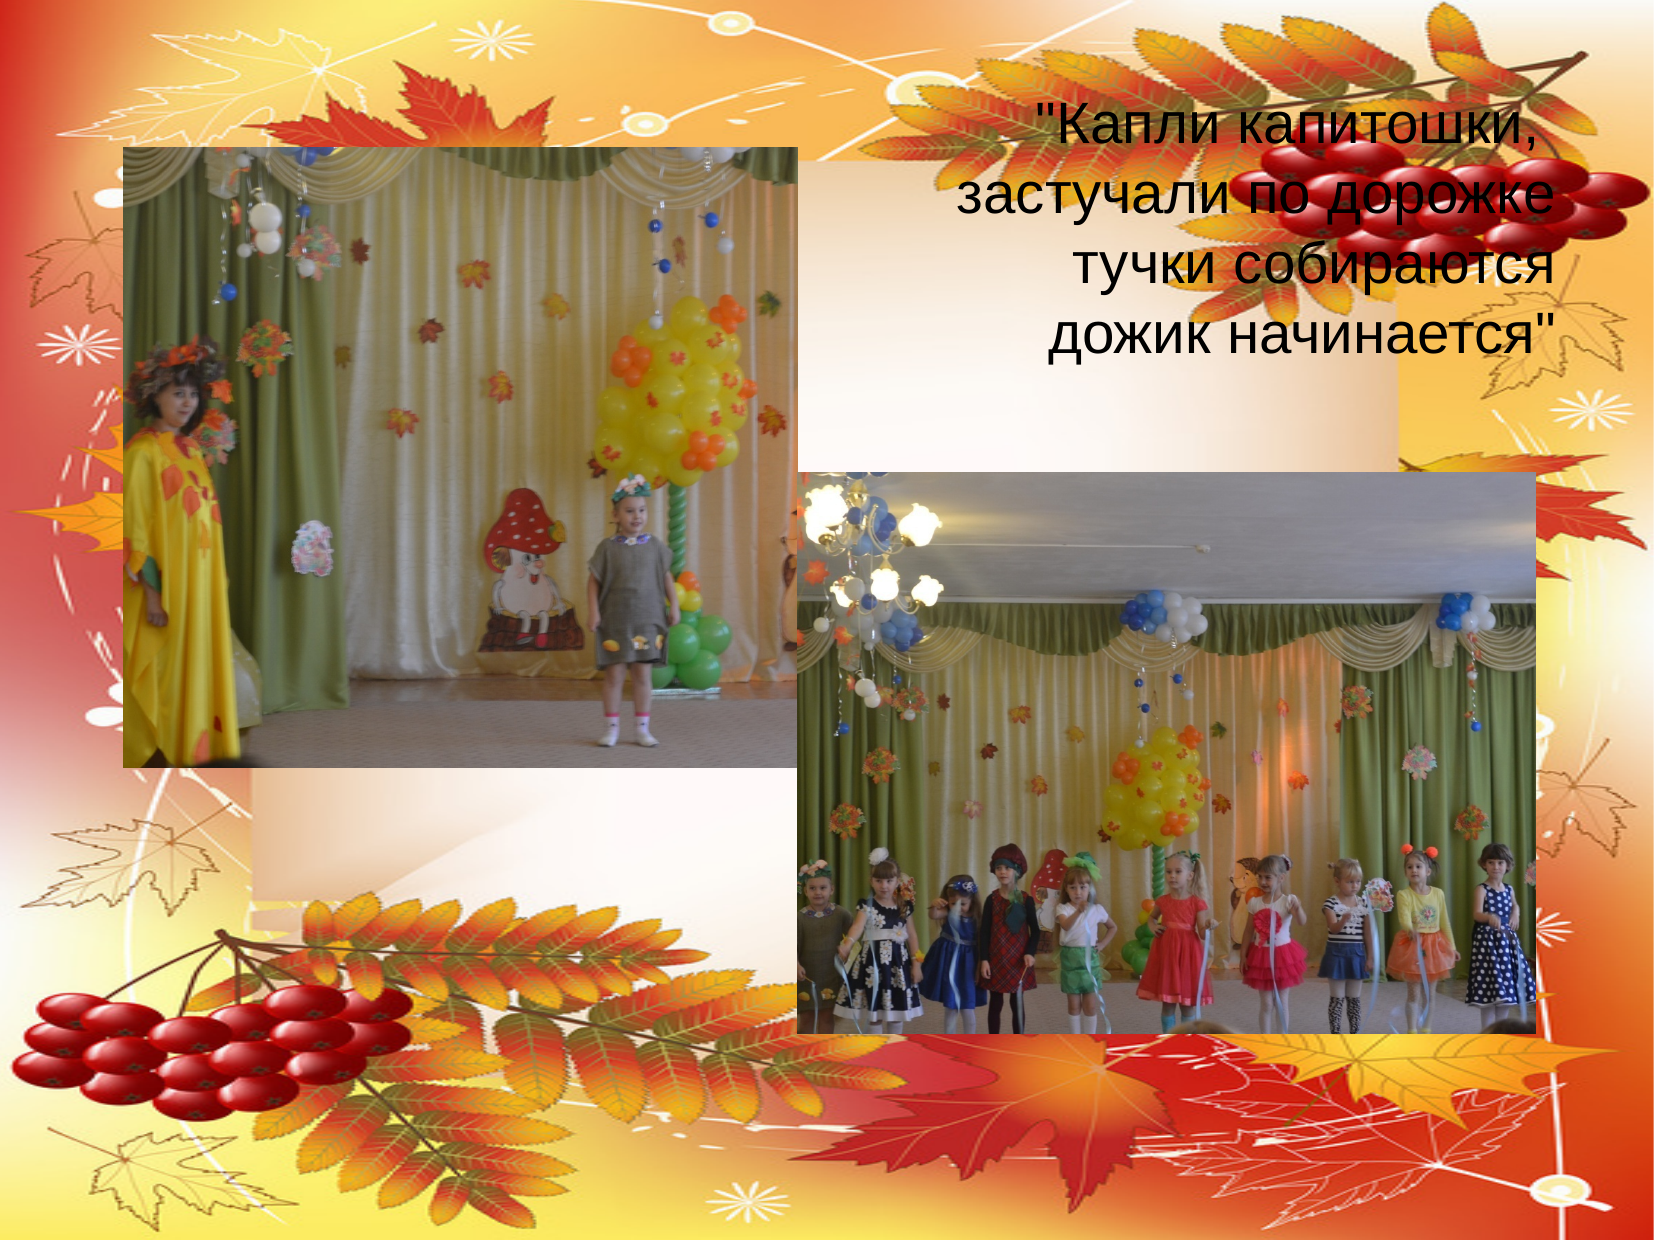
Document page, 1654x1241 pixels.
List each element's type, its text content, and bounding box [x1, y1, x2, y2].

title "Капли капитошки, застучали по дорожке тучки собираются дожик начинается" [59, 77, 1571, 443]
picture [0, 0, 1654, 1240]
